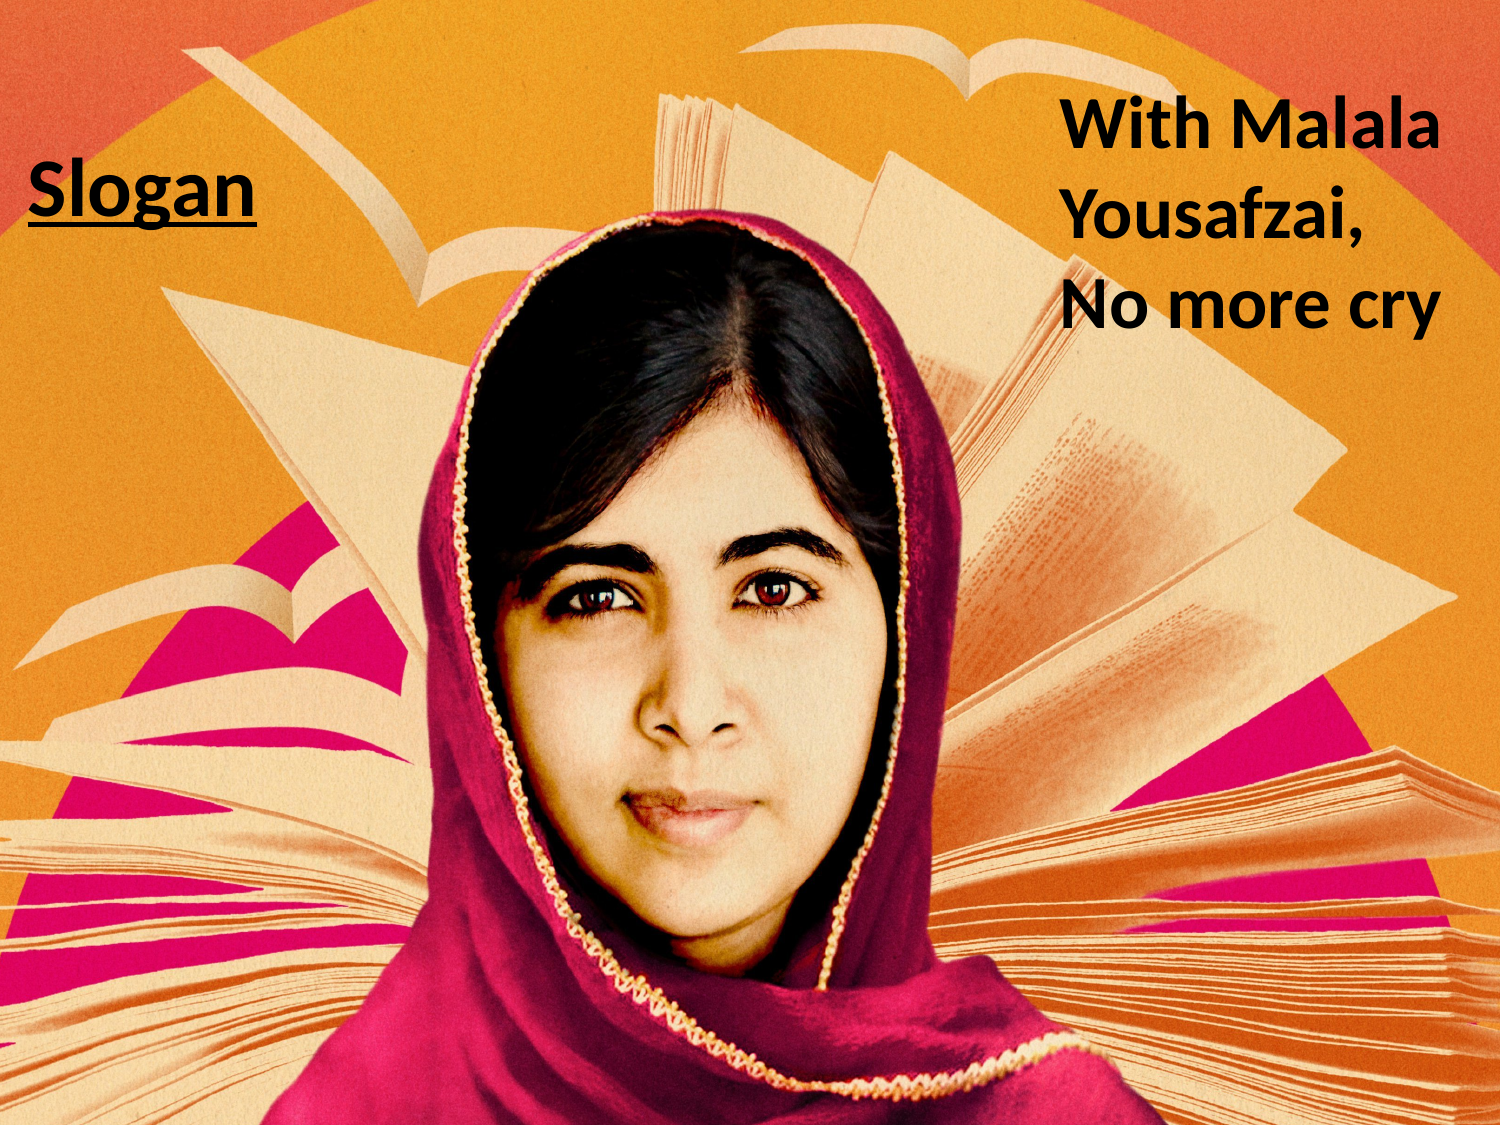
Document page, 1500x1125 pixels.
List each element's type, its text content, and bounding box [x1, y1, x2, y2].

picture [0, 0, 1500, 1125]
title Slogan [0, 125, 286, 242]
text_box With Malala Yousafzai, No more cry [1045, 66, 1500, 352]
